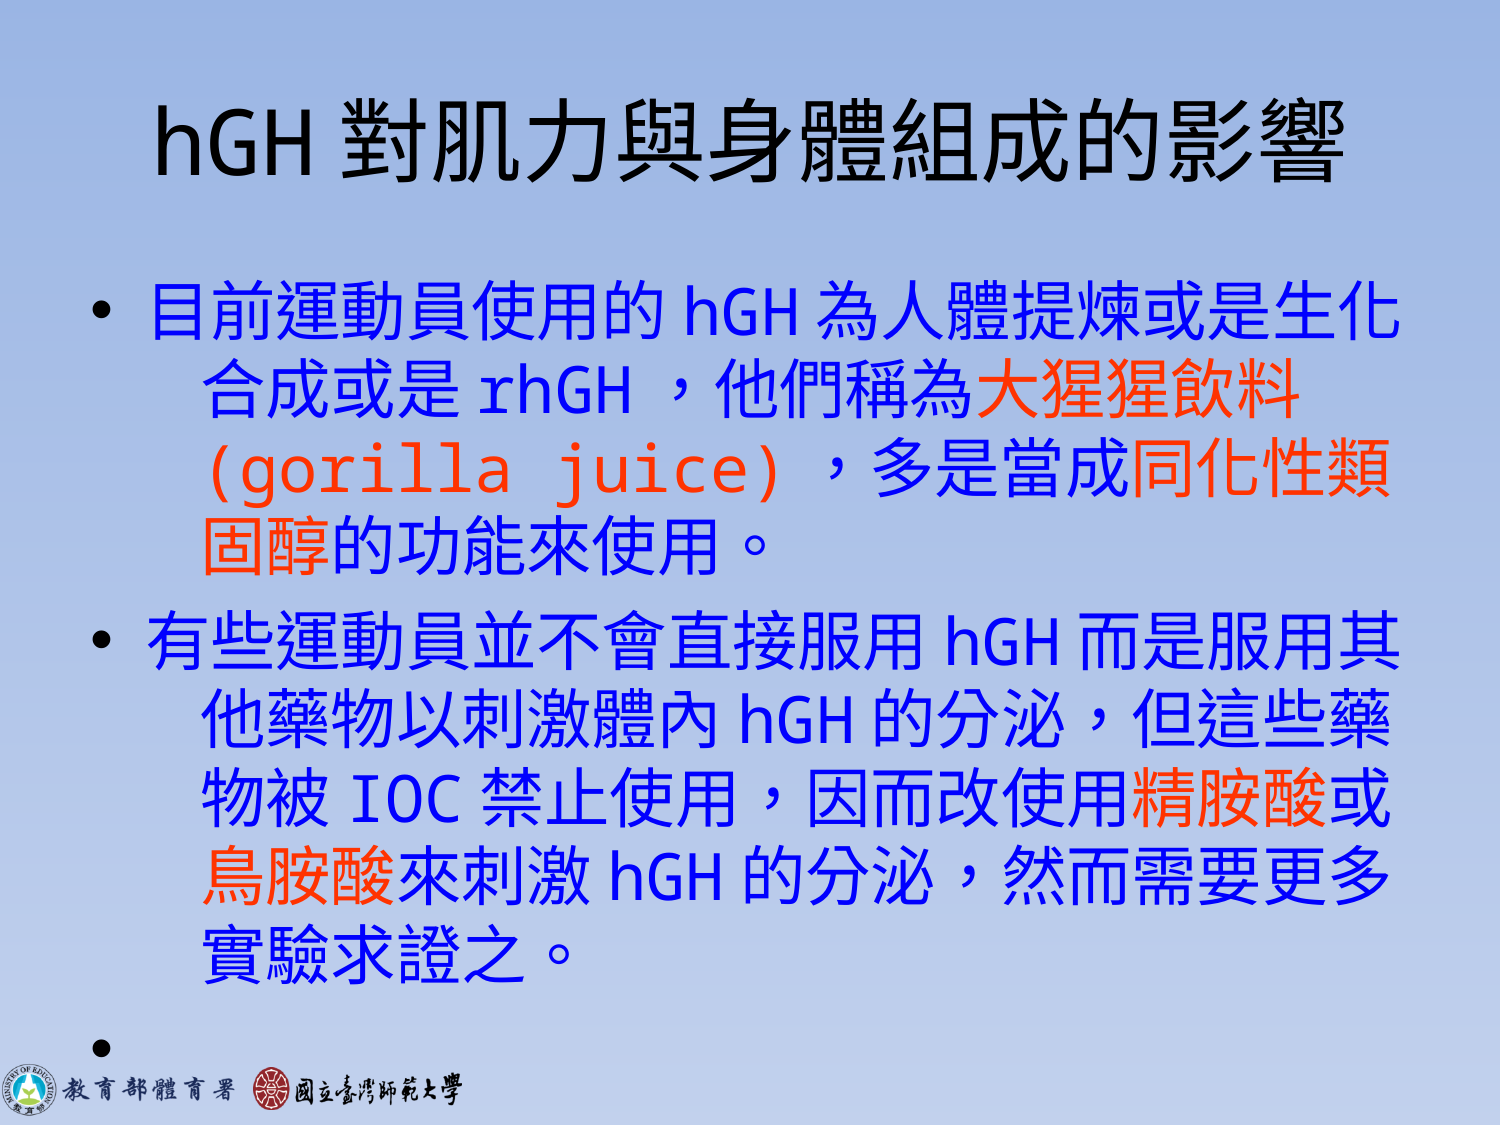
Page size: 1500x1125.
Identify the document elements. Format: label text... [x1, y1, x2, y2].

list 目前運動員使用的hGH為人體提煉或是生化合成或是rhGH，他們稱為大猩猩飲料 (gorilla juice)，多是當成同化性類固醇的功能來使用。 有些運動員並不會直接服用hGH而是服用其他藥物以刺激體內hGH的分泌，但這些藥物被IOC禁止使用，因而改使用精胺酸或鳥胺酸來刺激hGH的分泌，然而需要更多實驗求證之。 [75, 262, 1426, 1005]
title hGH對肌力與身體組成的影響 [75, 45, 1426, 233]
